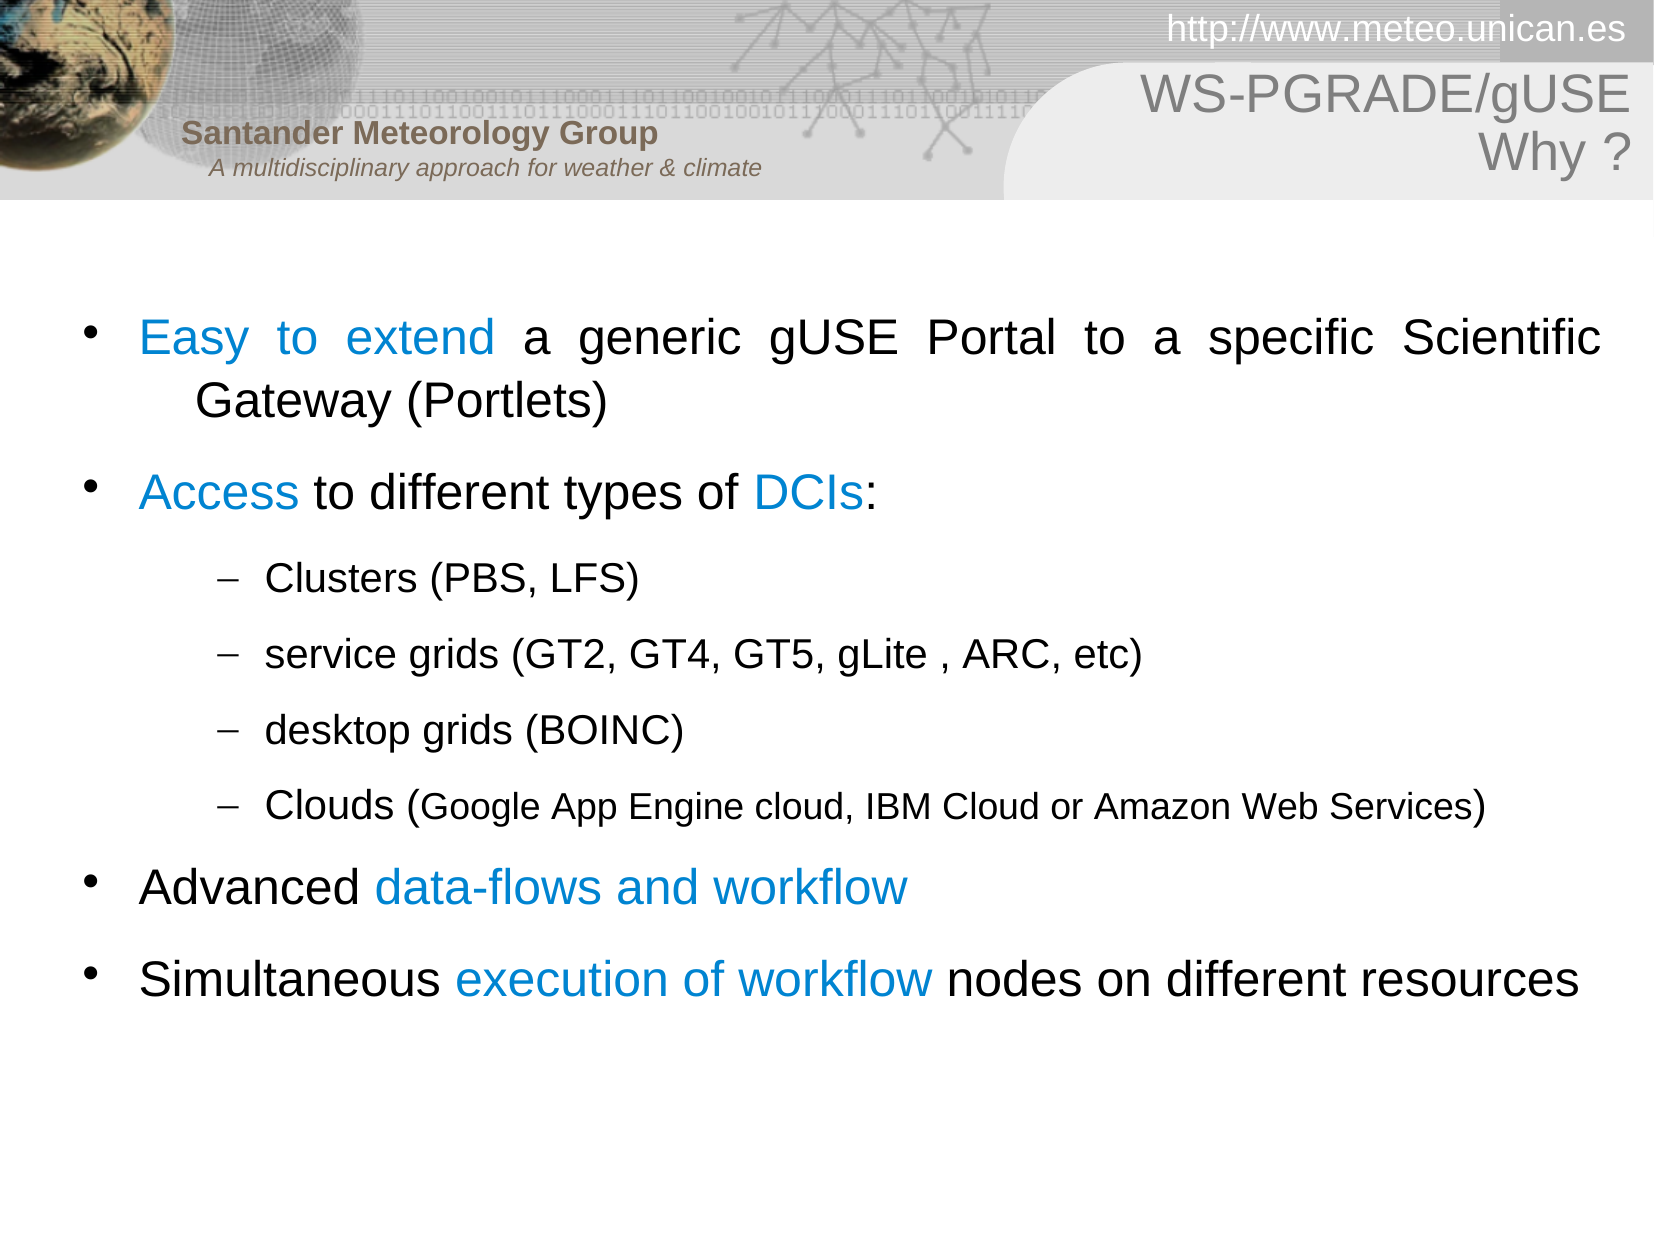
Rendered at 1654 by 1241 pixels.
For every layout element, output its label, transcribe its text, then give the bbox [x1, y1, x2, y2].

text_box WS-PGRADE/gUSE Why ? [1114, 57, 1633, 183]
list Easy to extend a generic gUSE Portal to a specific Scientific Gateway (Portlets) Access to different types of DCIs: Clusters (PBS, LFS) service grids (GT2, GT4, GT5, gLite , ARC, etc) desktop grids (BOINC) Clouds (Google App Engine cloud, IBM Cloud or Amazon Web Services) Advanced data-flows and workflow Simultaneous execution of workflow nodes on different resources [67, 204, 1603, 1094]
picture [0, 0, 1500, 200]
